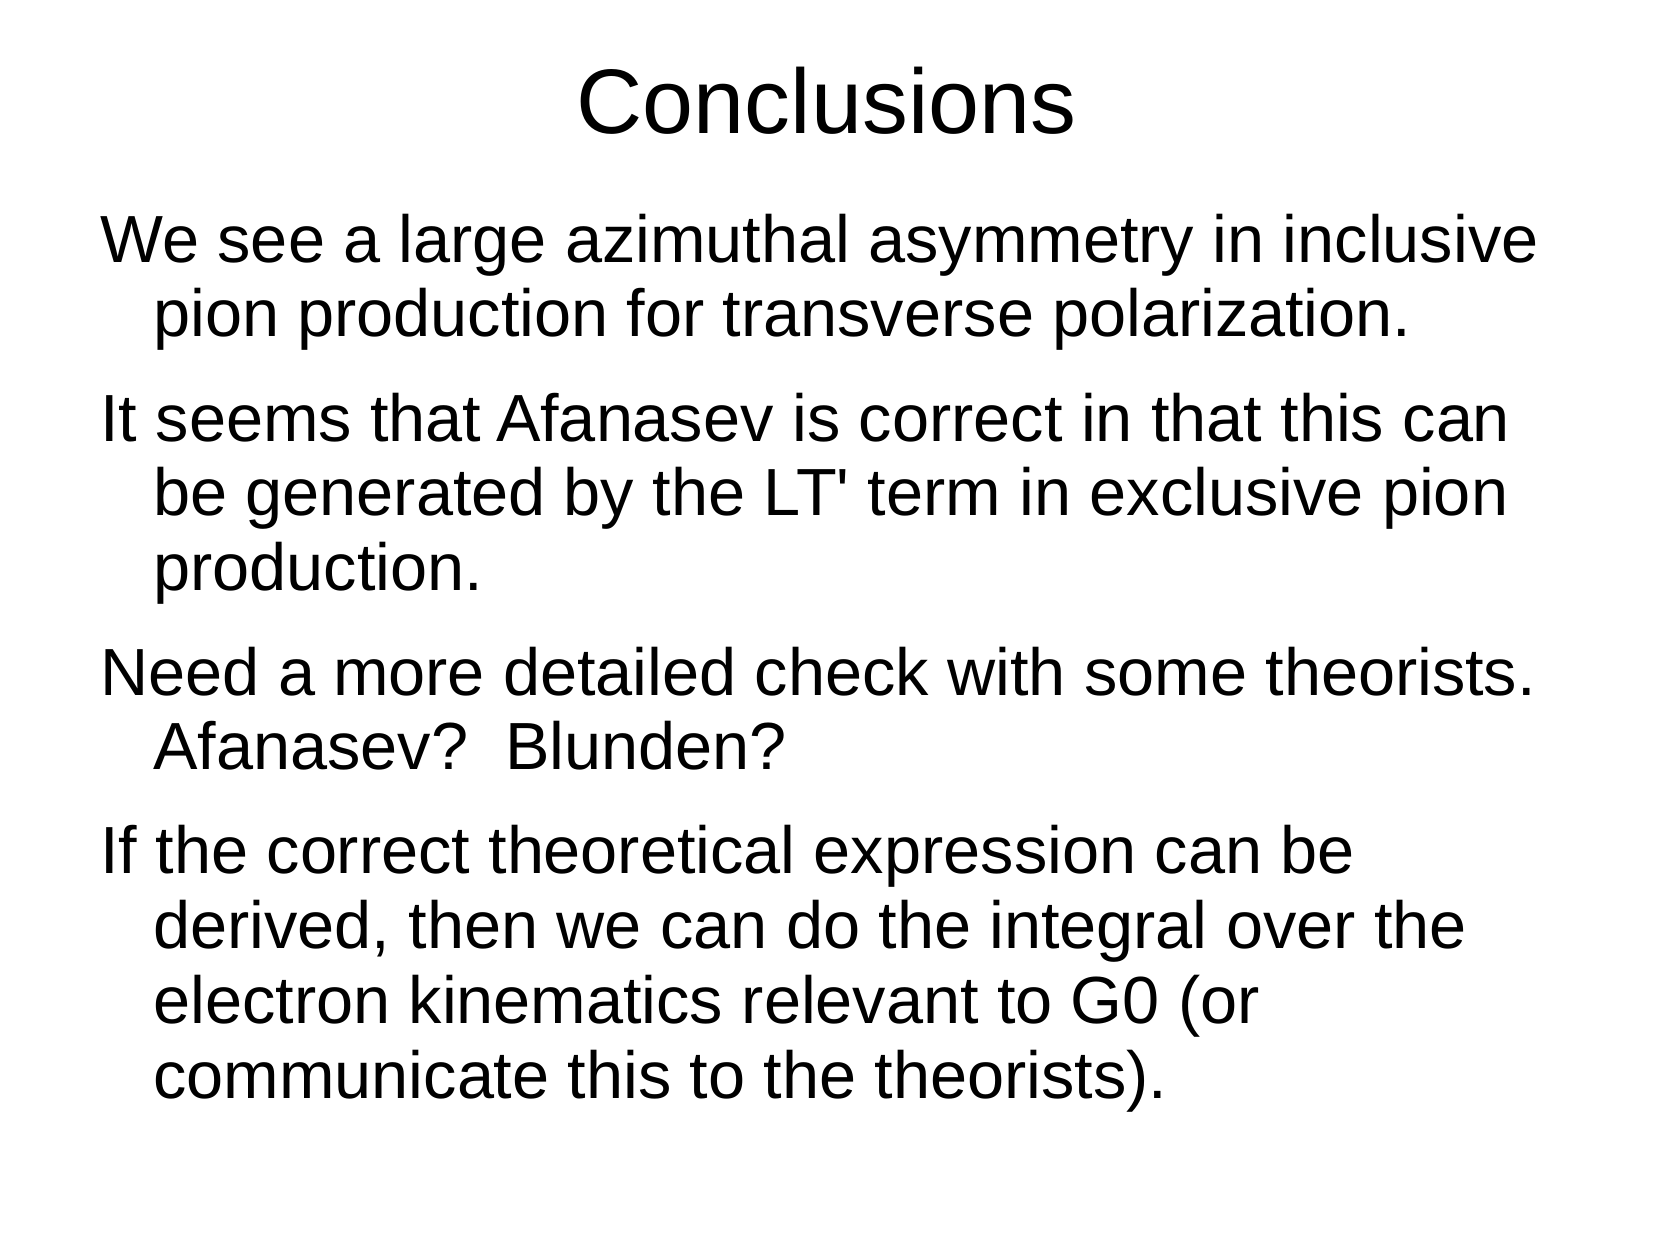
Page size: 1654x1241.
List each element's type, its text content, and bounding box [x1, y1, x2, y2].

title Conclusions [82, 50, 1571, 154]
list We see a large azimuthal asymmetry in inclusive pion production for transverse polarization. It seems that Afanasev is correct in that this can be generated by the LT' term in exclusive pion production. Need a more detailed check with some theorists. Afanasev? Blunden? If the correct theoretical expression can be derived, then we can do the integral over the electron kinematics relevant to G0 (or communicate this to the theorists). [82, 201, 1571, 1188]
